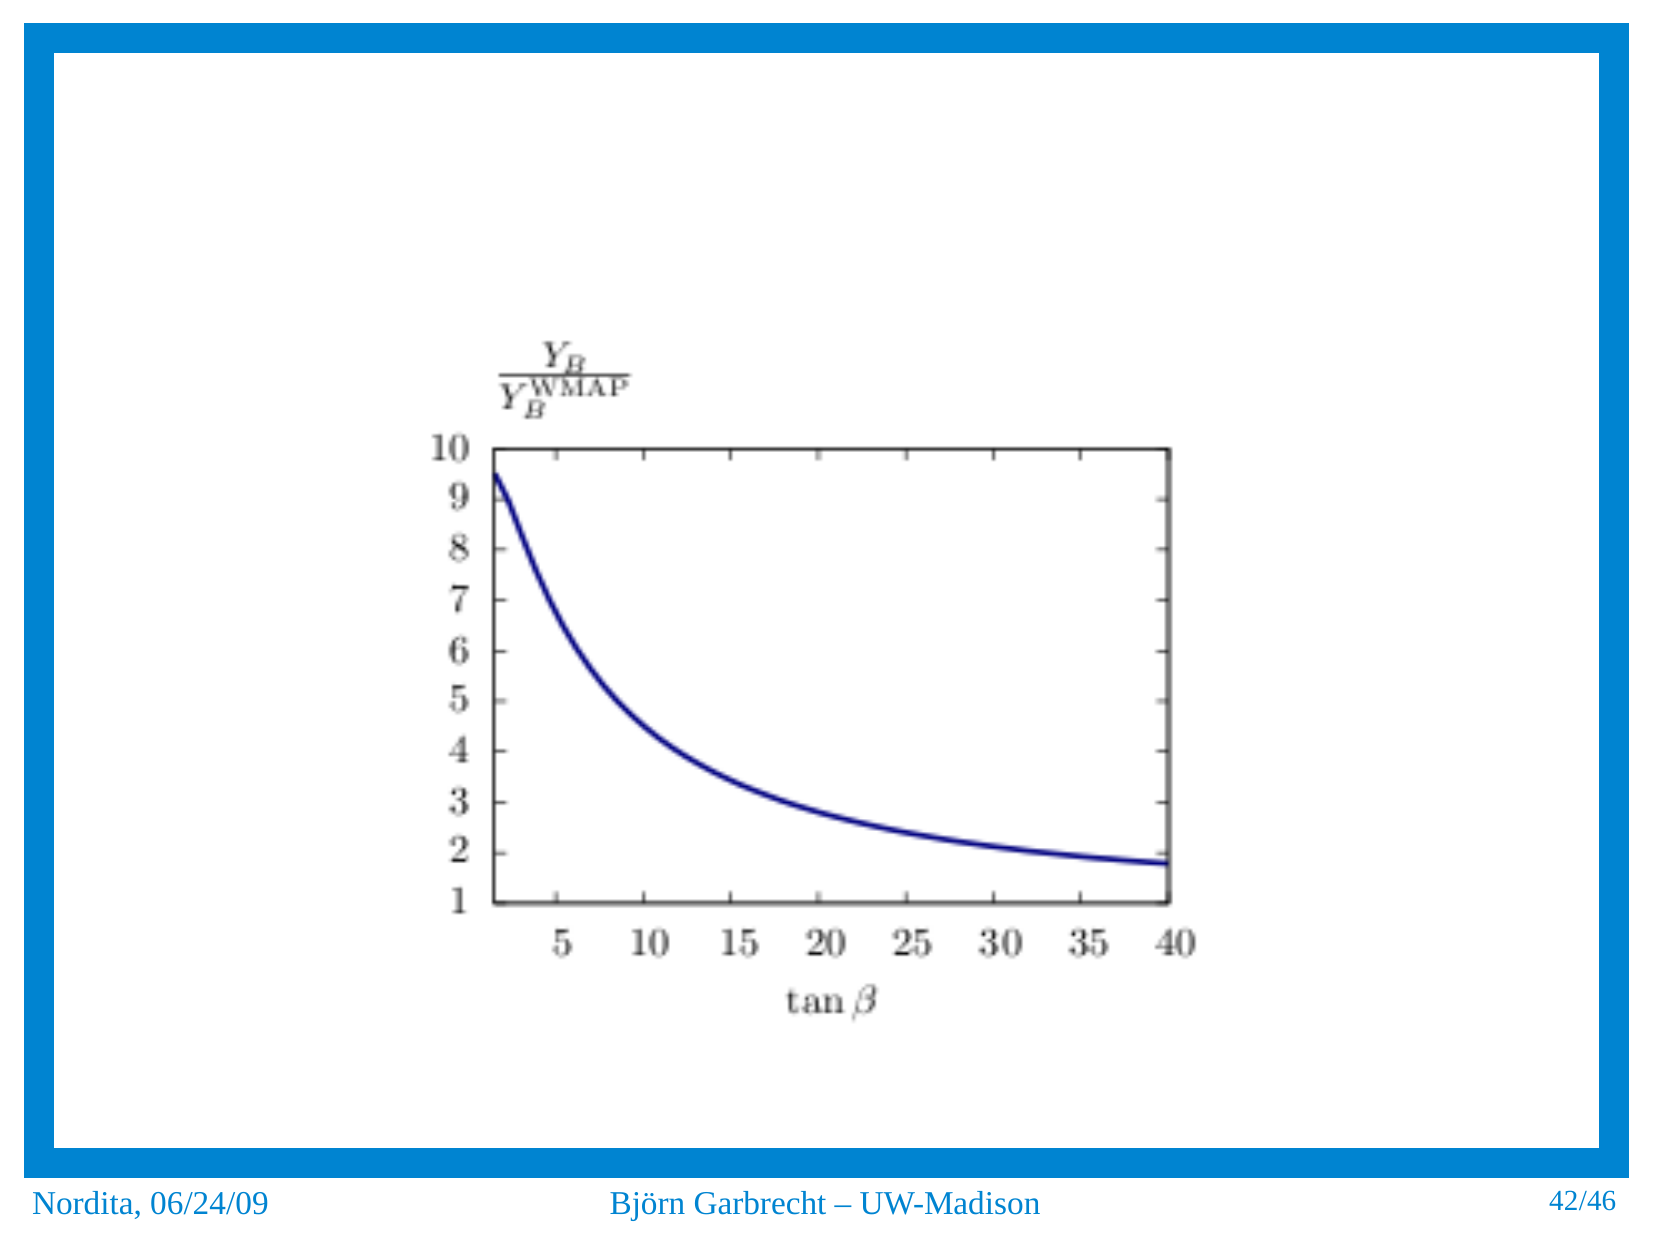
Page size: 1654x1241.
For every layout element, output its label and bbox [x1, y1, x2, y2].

picture [400, 304, 1253, 1043]
